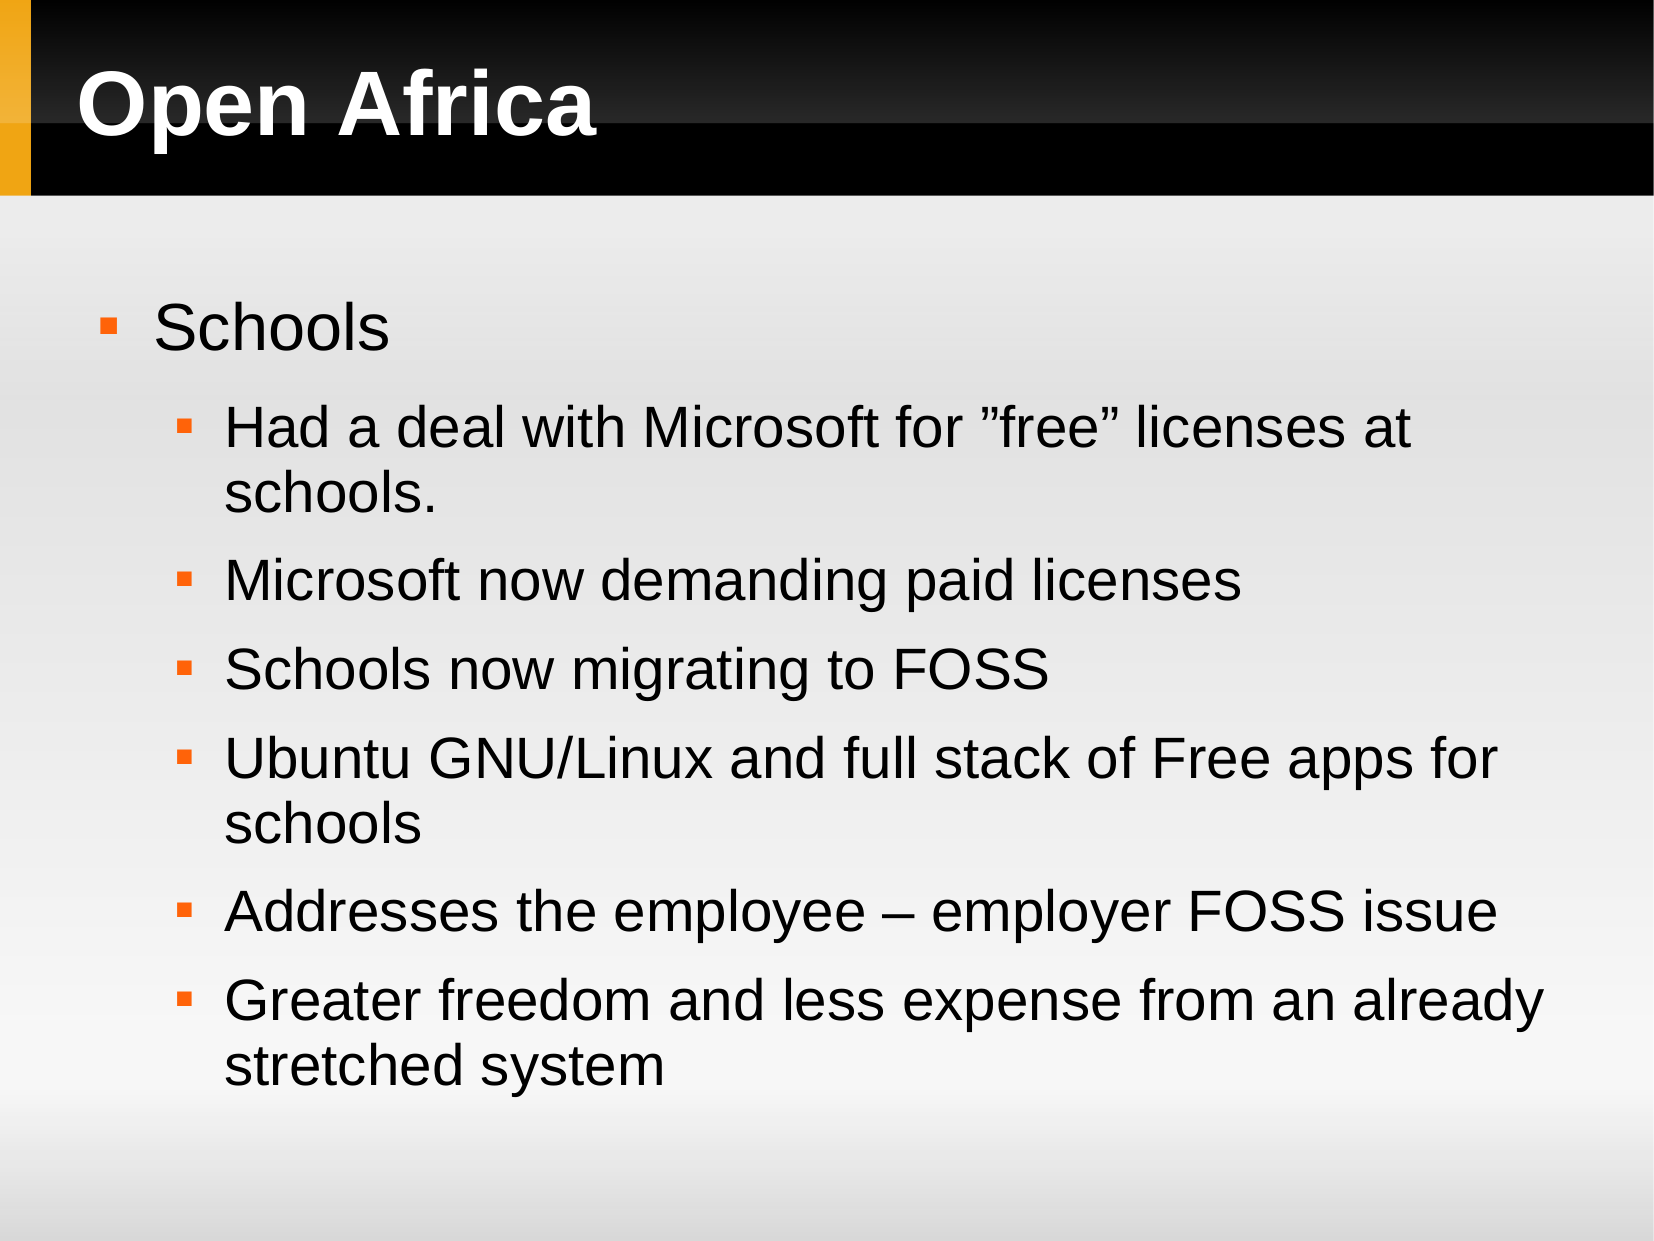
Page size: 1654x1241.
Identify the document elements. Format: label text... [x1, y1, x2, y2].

title Open Africa [76, 0, 1565, 208]
picture [0, 0, 1654, 1241]
list Schools Had a deal with Microsoft for ”free” licenses at schools. Microsoft now demanding paid licenses Schools now migrating to FOSS Ubuntu GNU/Linux and full stack of Free apps for schools Addresses the employee – employer FOSS issue Greater freedom and less expense from an already stretched system [82, 290, 1571, 1109]
